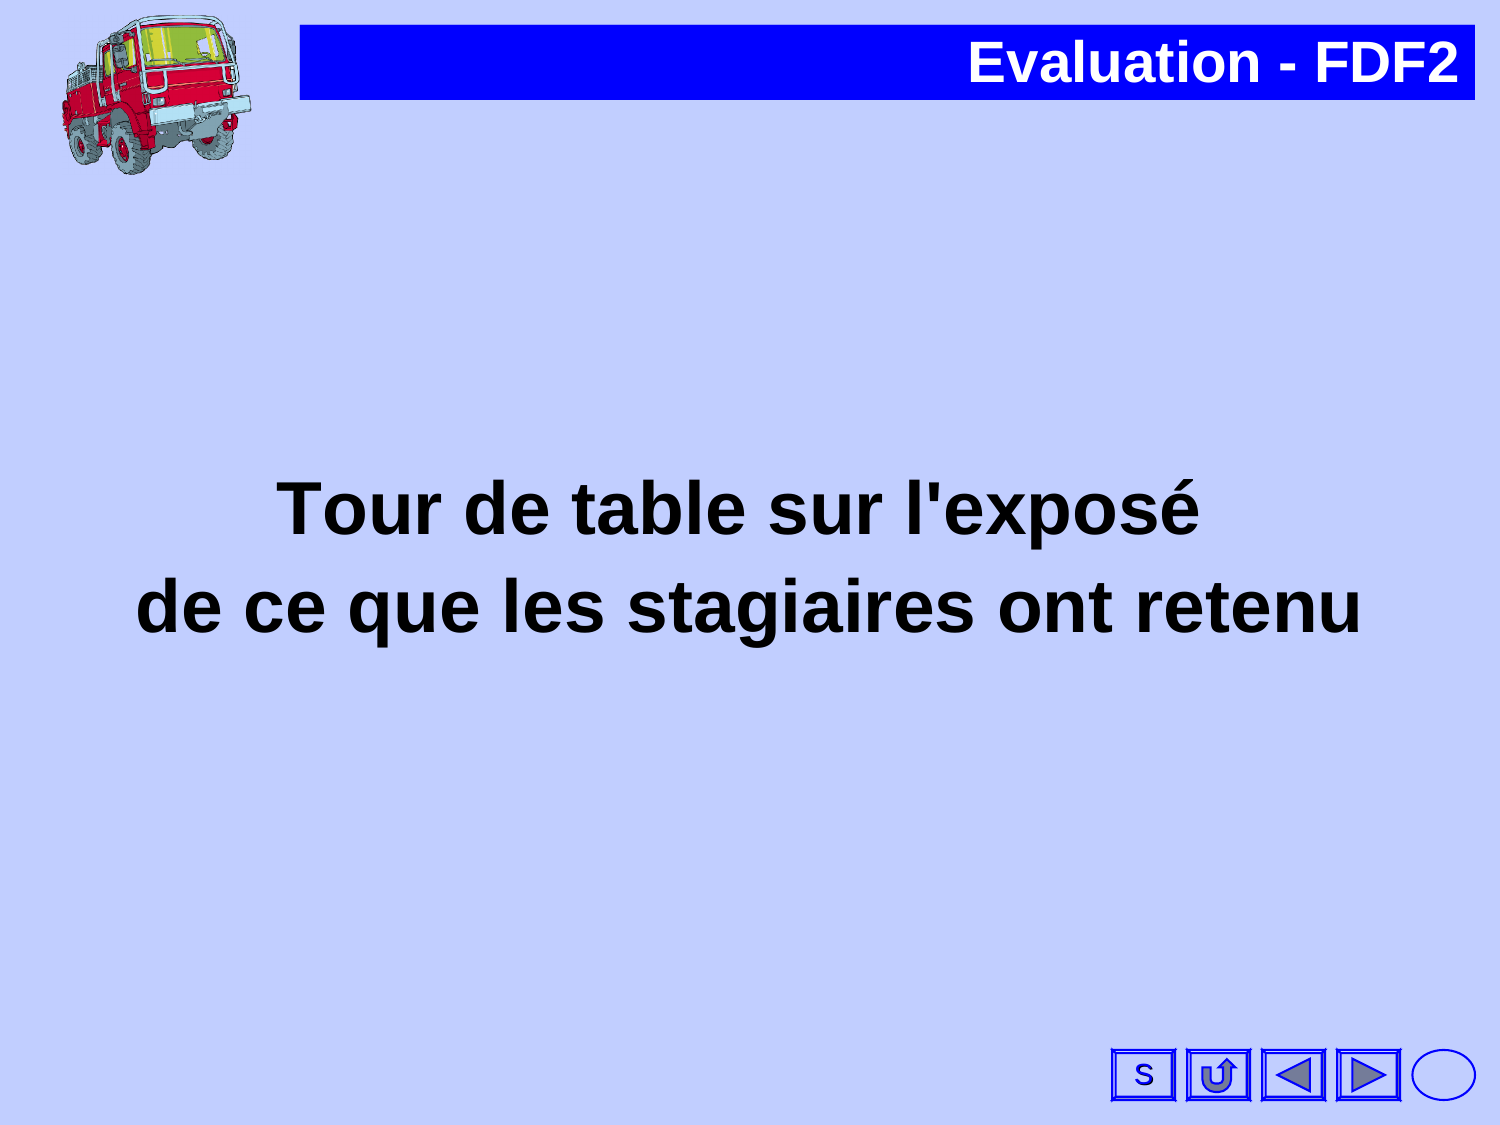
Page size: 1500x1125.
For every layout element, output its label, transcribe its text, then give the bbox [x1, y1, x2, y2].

list Tour de table sur l'exposé de ce que les stagiaires ont retenu [0, 379, 1500, 680]
text_box [1412, 1049, 1476, 1101]
text_box Evaluation - FDF2 [299, 24, 1475, 100]
